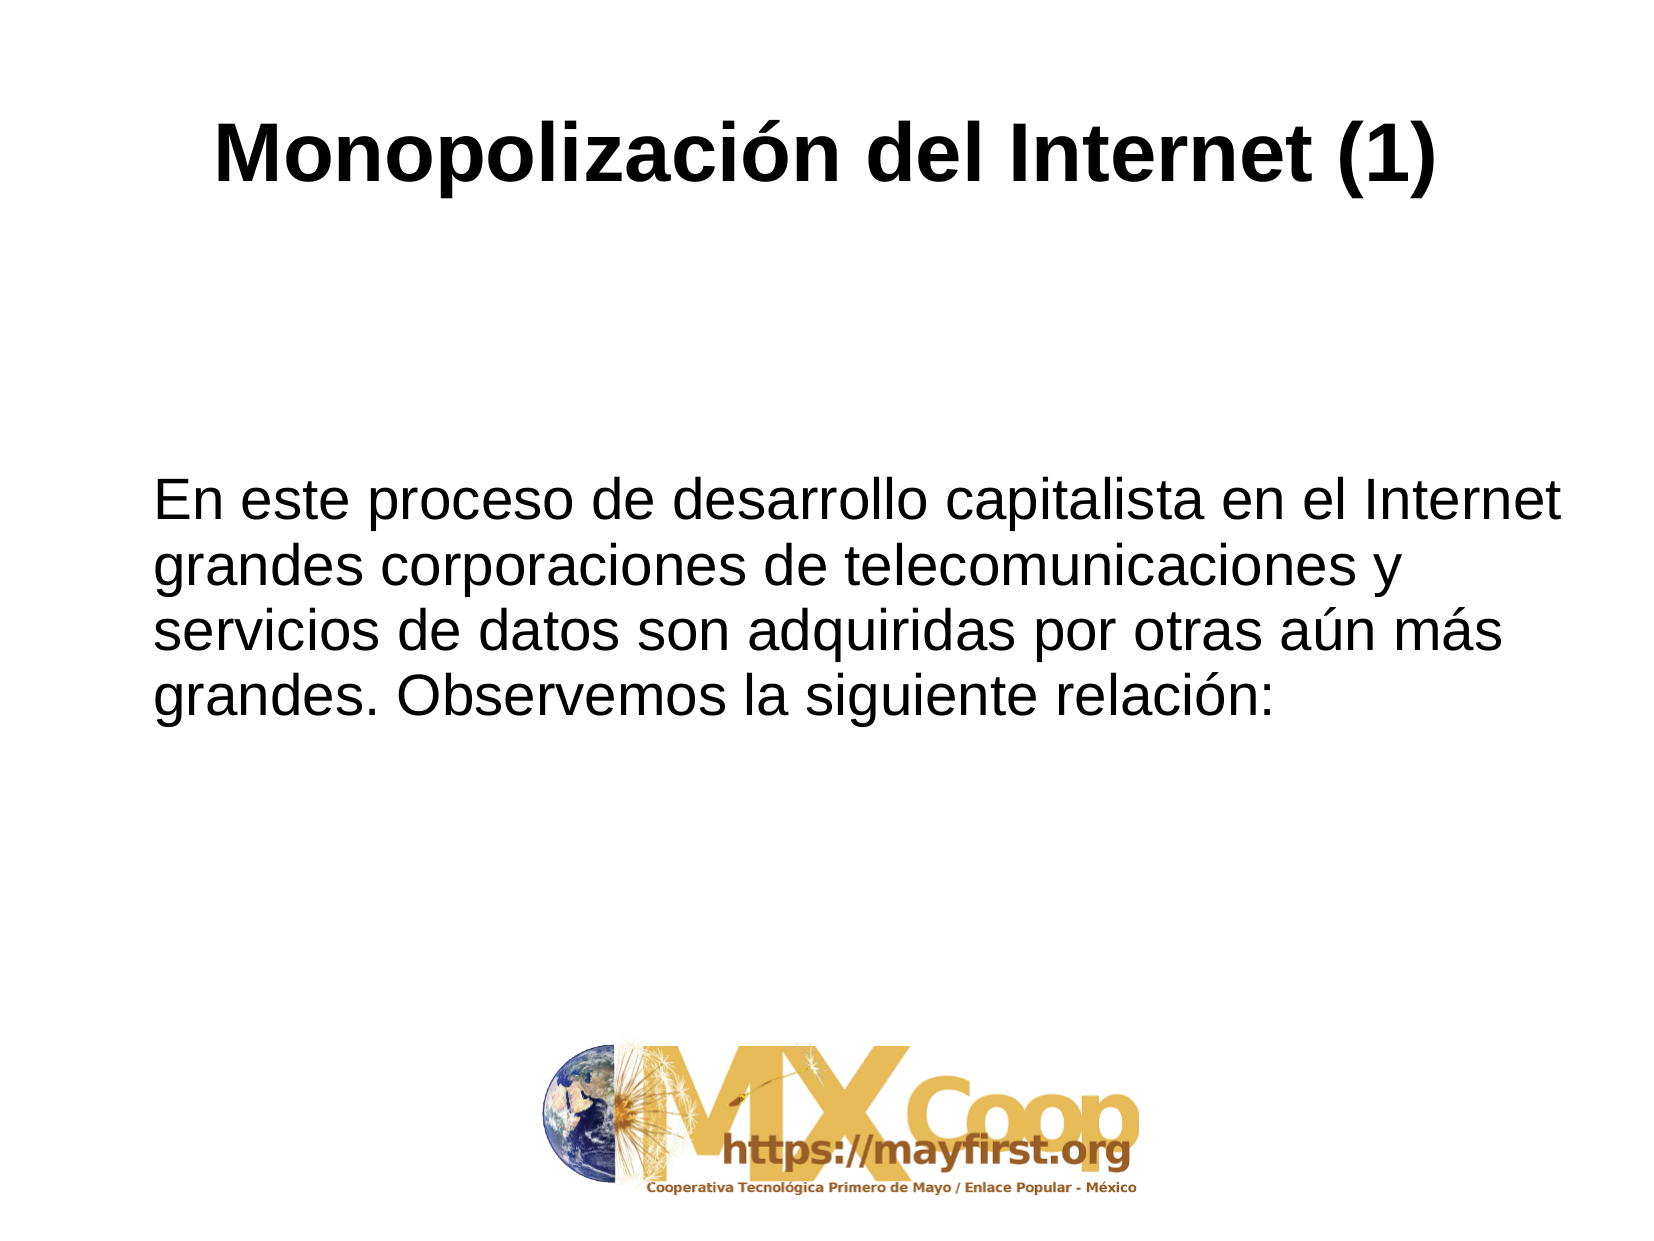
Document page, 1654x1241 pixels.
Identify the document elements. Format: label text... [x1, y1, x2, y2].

list En este proceso de desarrollo capitalista en el Internet grandes corporaciones de telecomunicaciones y servicios de datos son adquiridas por otras aún más grandes. Observemos la siguiente relación: [82, 467, 1571, 793]
title Monopolización del Internet (1) [82, 49, 1571, 257]
picture [538, 1034, 1139, 1195]
